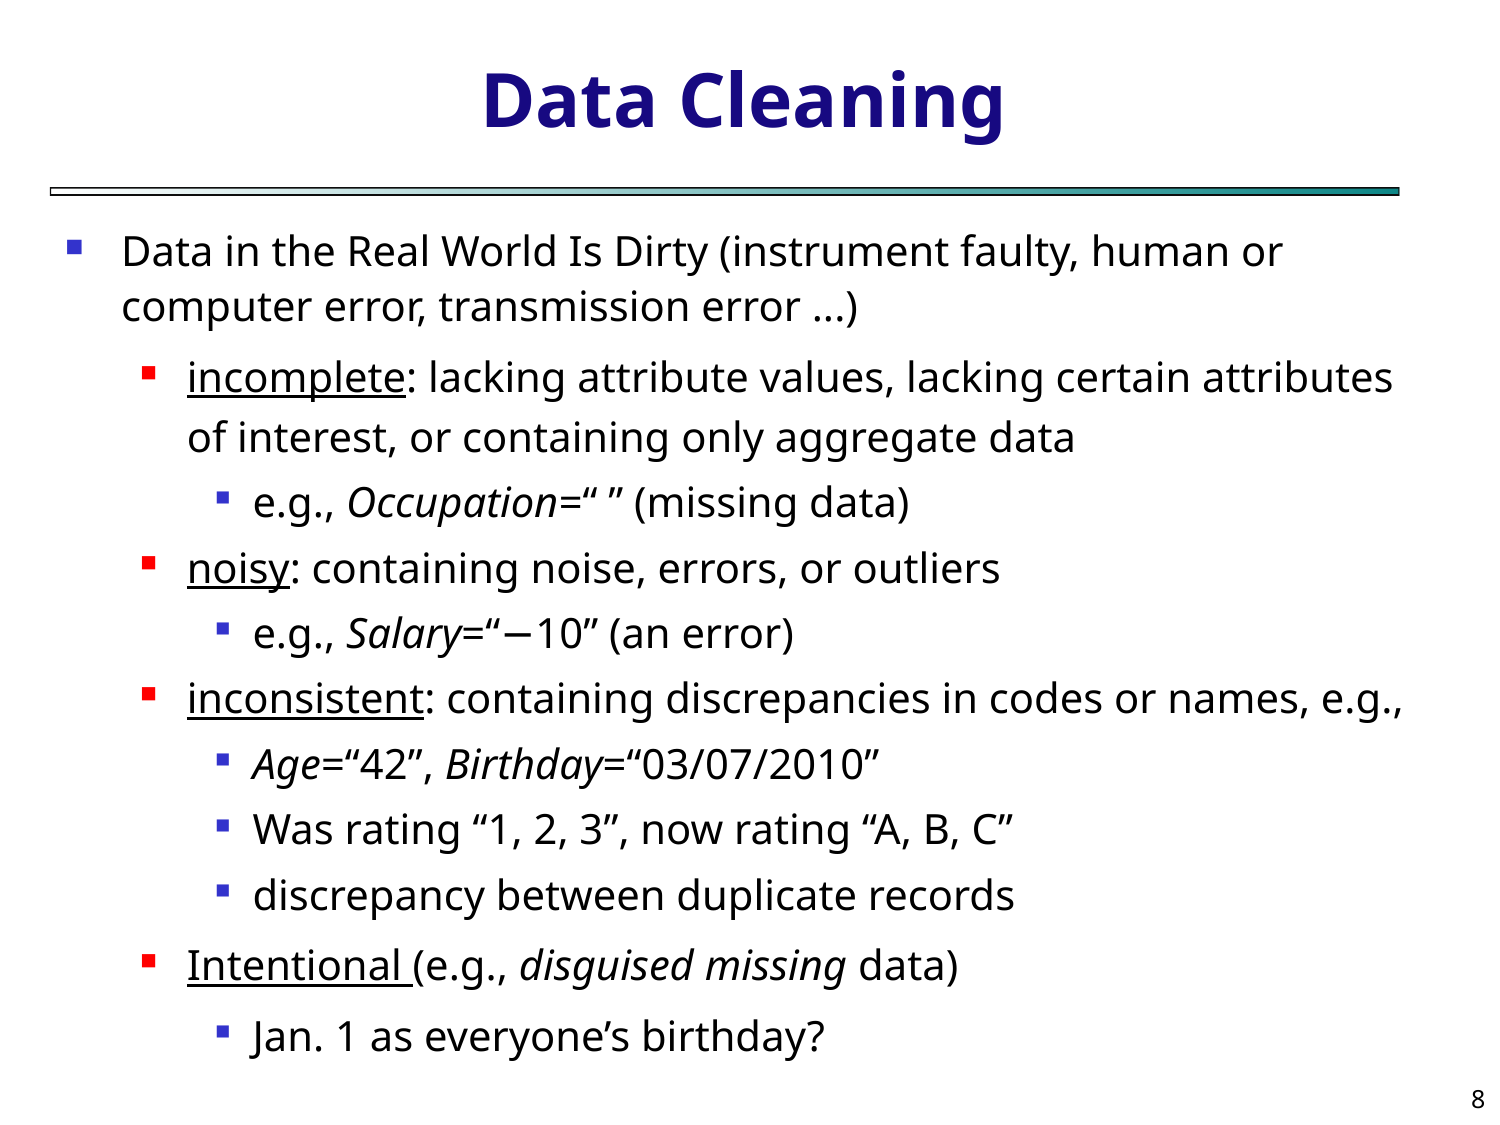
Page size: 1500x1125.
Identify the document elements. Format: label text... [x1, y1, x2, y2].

text_box 1 [1187, 1062, 1500, 1125]
list Data in the Real World Is Dirty (instrument faulty, human or computer error, transmission error ...) incomplete: lacking attribute values, lacking certain attributes of interest, or containing only aggregate data e.g., Occupation=“ ” (missing data) noisy: containing noise, errors, or outliers e.g., Salary=“−10” (an error) inconsistent: containing discrepancies in codes or names, e.g., Age=“42”, Birthday=“03/07/2010” Was rating “1, 2, 3”, now rating “A, B, C” discrepancy between duplicate records Intentional (e.g., disguised missing data) Jan. 1 as everyone’s birthday? [49, 212, 1425, 1122]
title Data Cleaning [24, 44, 1463, 150]
